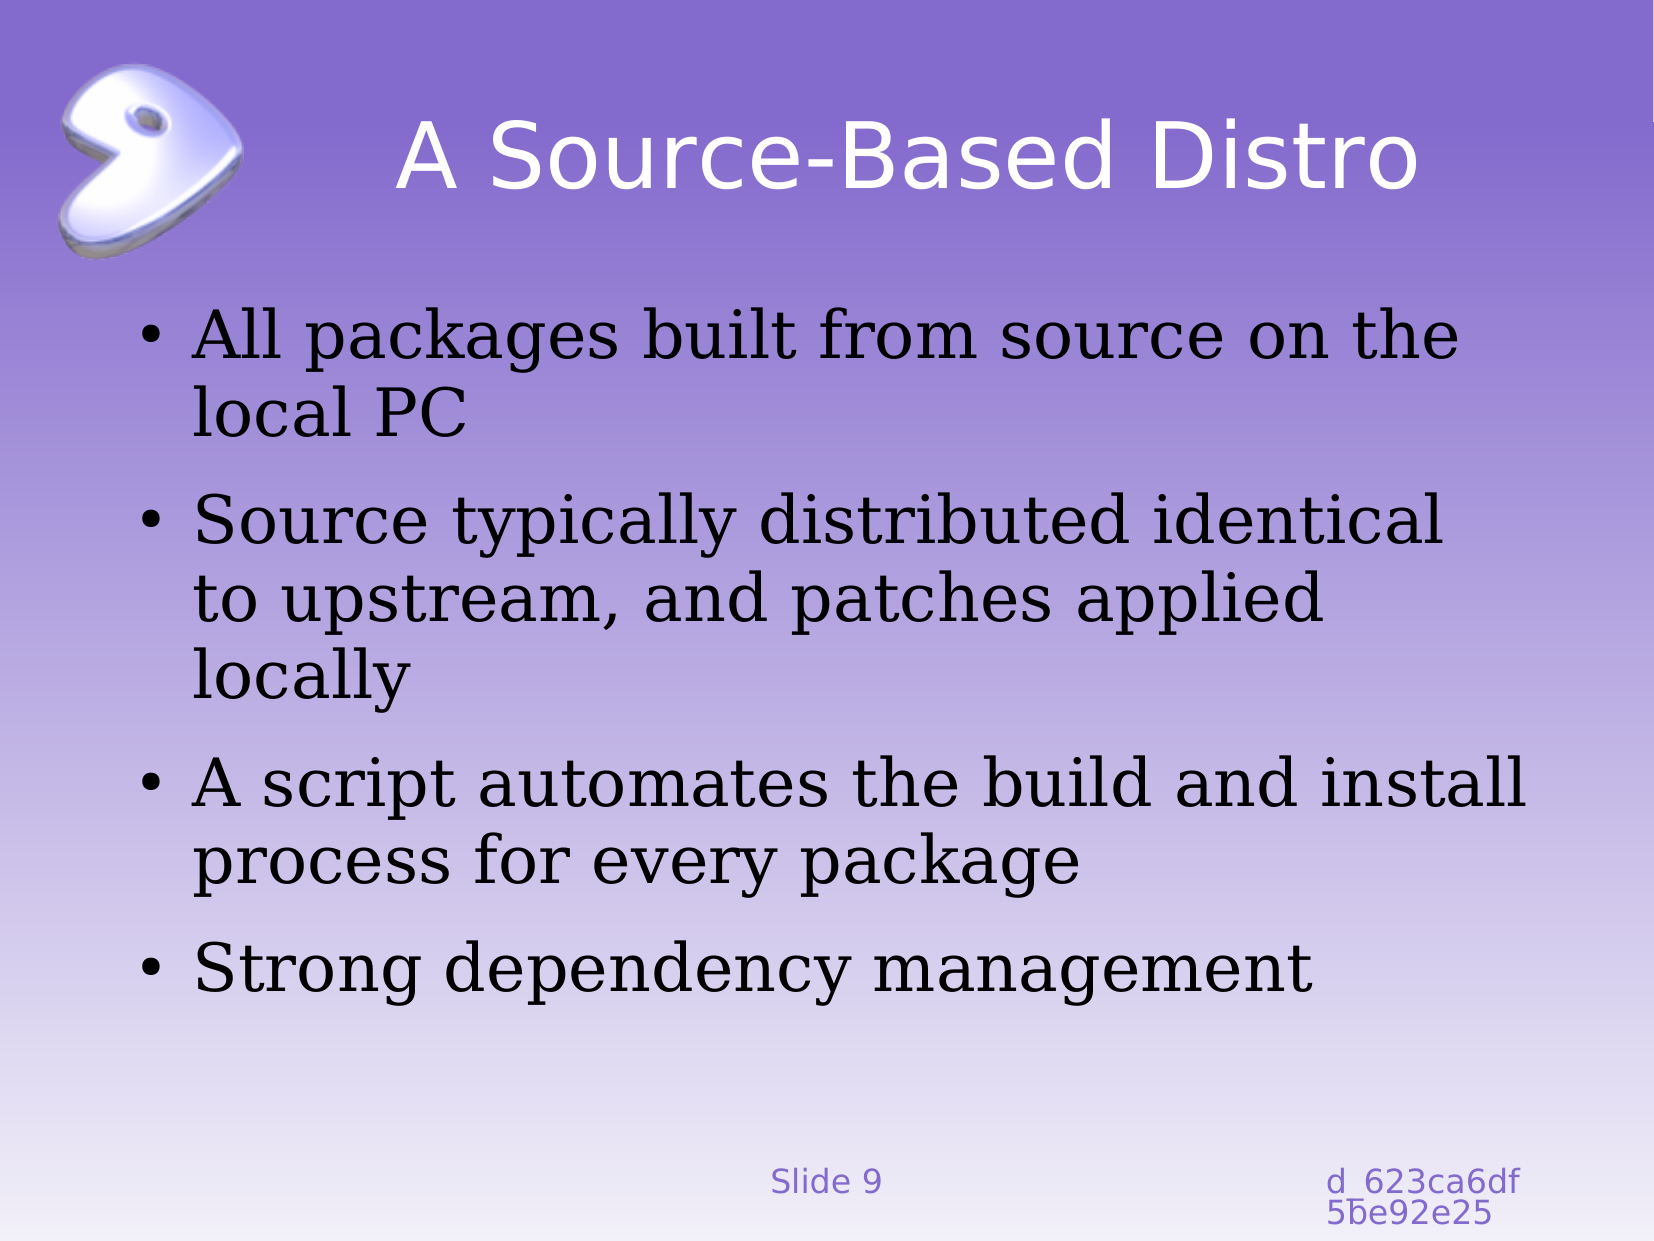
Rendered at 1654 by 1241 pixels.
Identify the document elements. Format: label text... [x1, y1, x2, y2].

picture [49, 61, 248, 266]
title A Source-Based Distro [288, 44, 1531, 268]
list All packages built from source on the local PC Source typically distributed identical to upstream, and patches applied locally A script automates the build and install process for every package Strong dependency management [121, 296, 1534, 1127]
